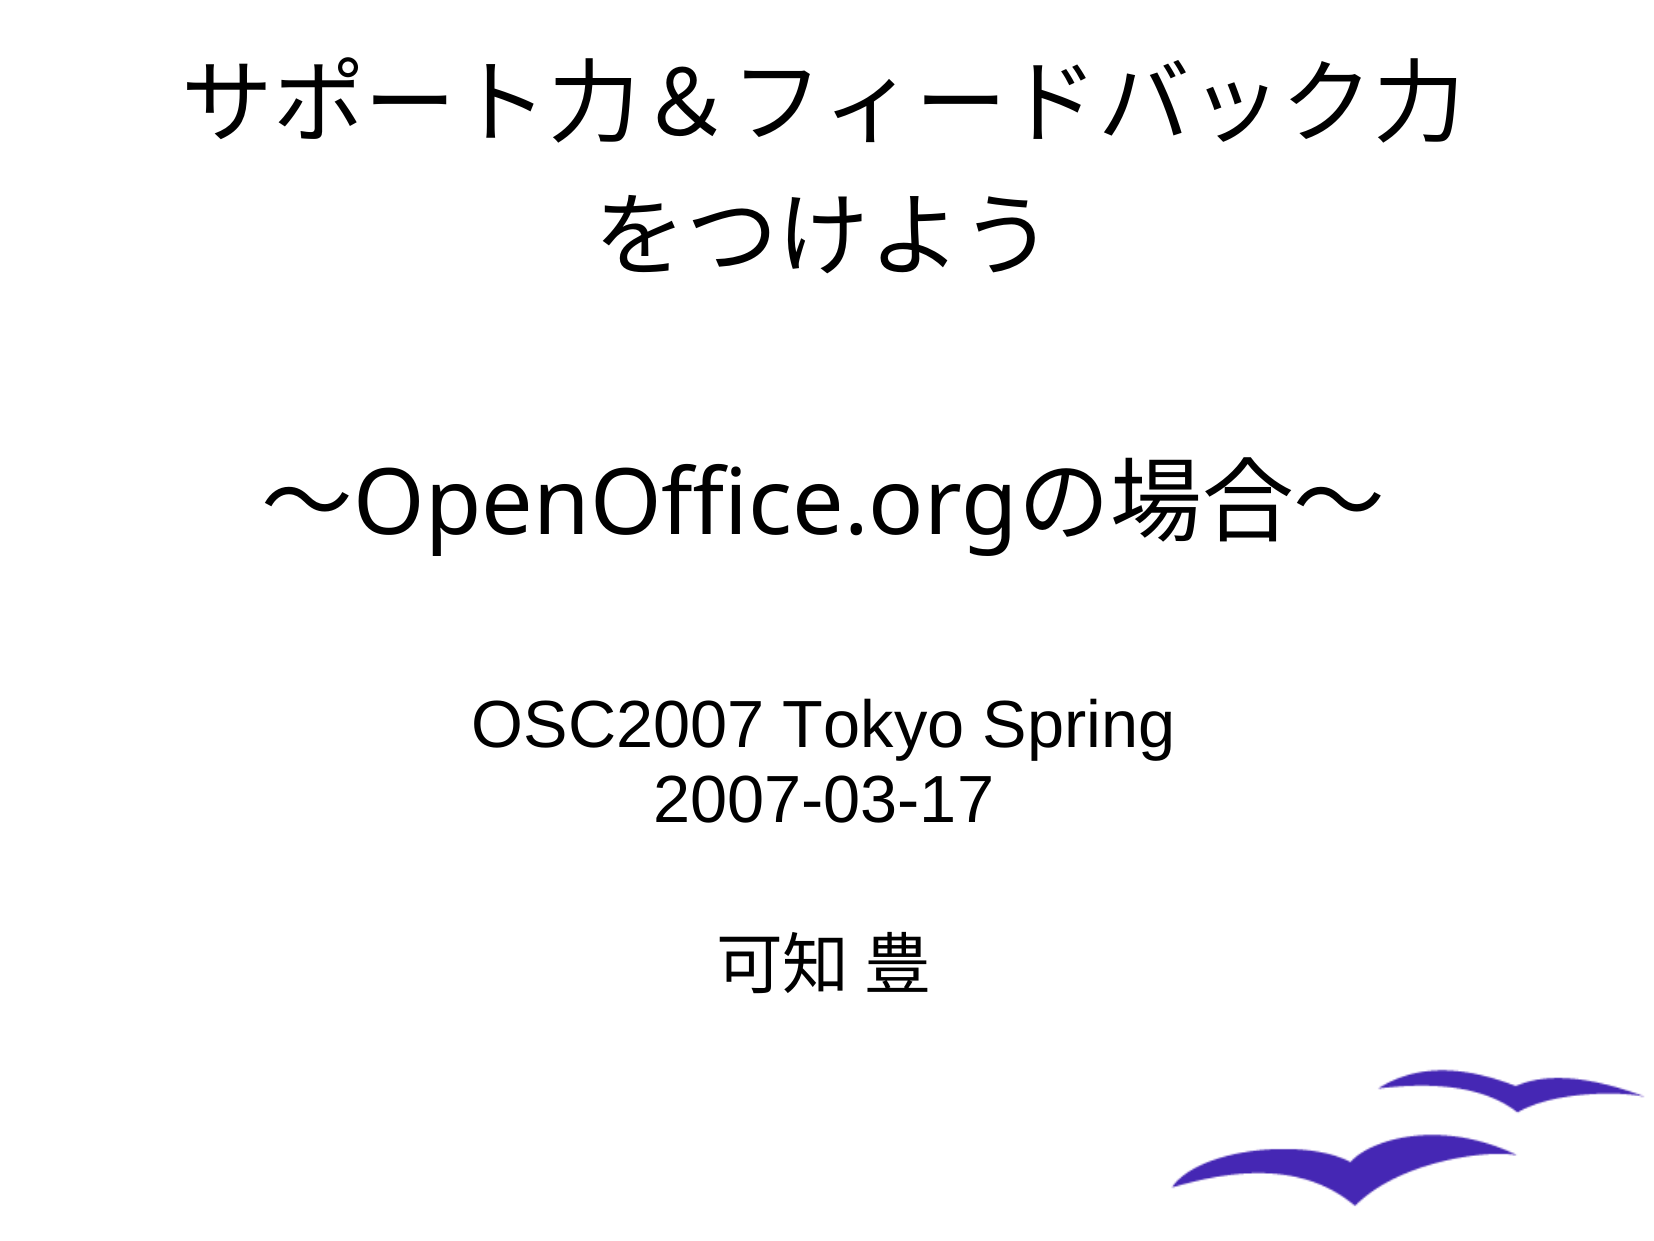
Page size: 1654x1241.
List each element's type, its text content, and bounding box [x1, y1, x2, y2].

subtitle OSC2007 Tokyo Spring 2007-03-17 可知 豊 [79, 579, 1568, 1116]
title サポート力＆フィードバック力 をつけよう ～OpenOffice.orgの場合～ [79, 108, 1568, 482]
picture [1167, 1062, 1654, 1211]
